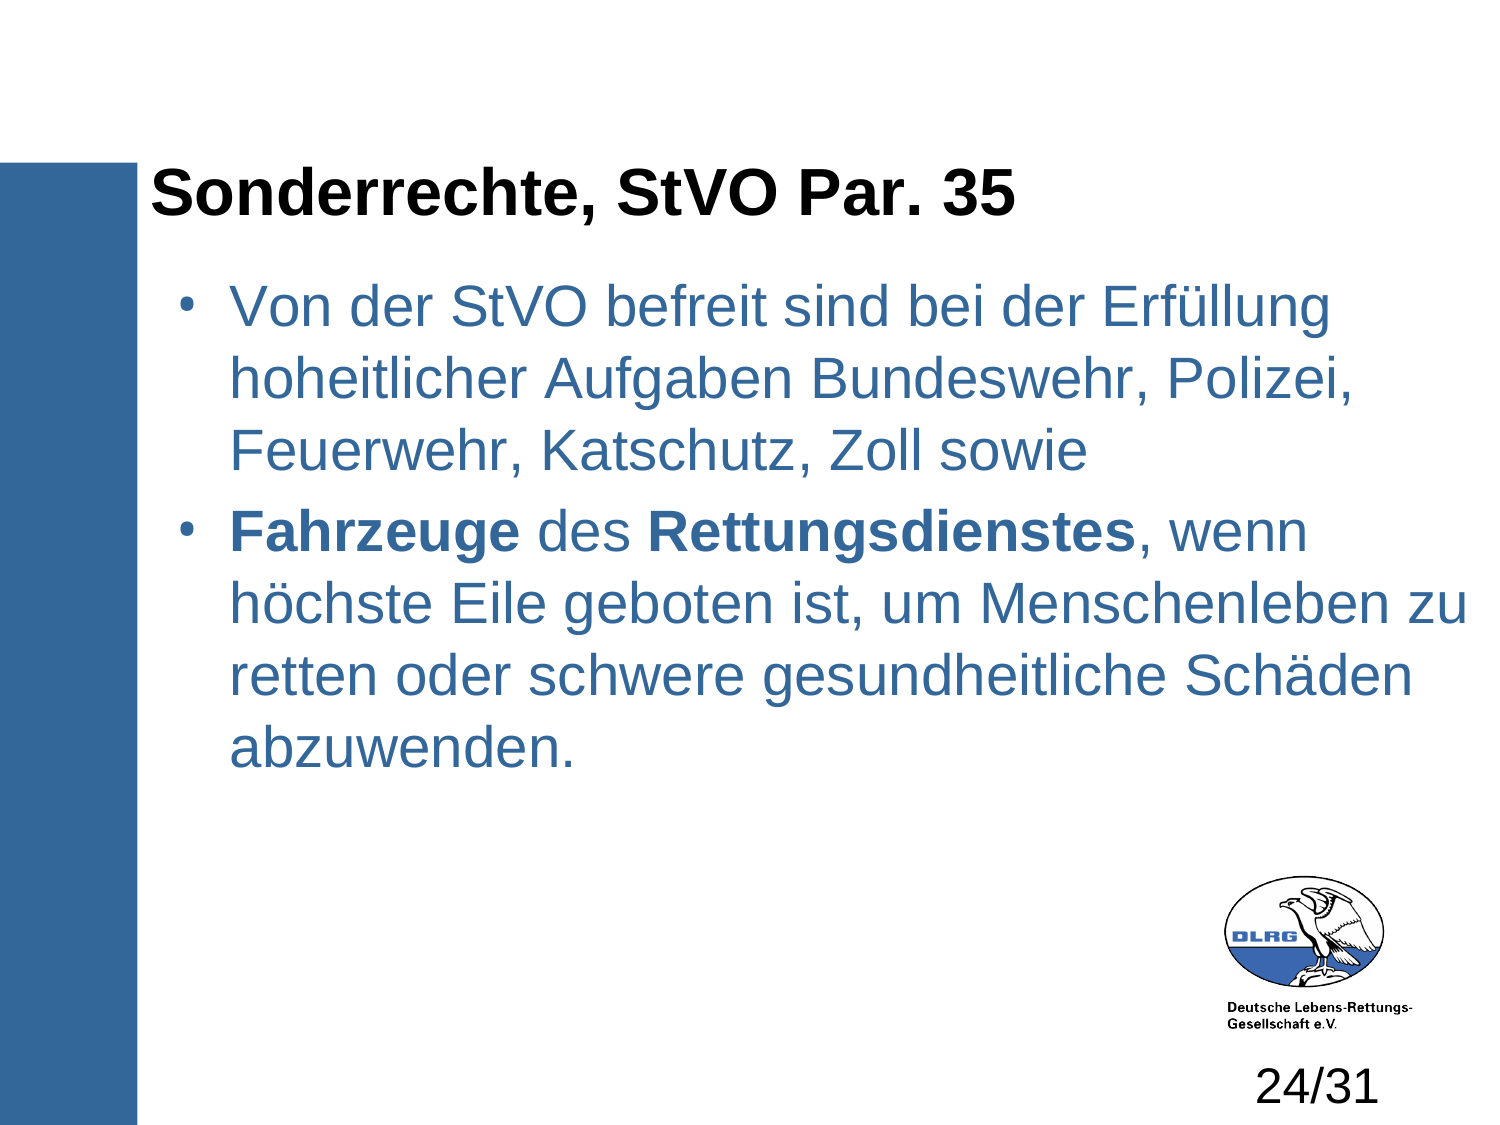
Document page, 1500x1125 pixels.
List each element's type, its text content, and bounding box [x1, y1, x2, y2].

title Sonderrechte, StVO Par. 35 [150, 100, 1423, 286]
text_box Von der StVO befreit sind bei der Erfüllung hoheitlicher Aufgaben Bundeswehr, Polizei, Feuerwehr, Katschutz, Zoll sowie Fahrzeuge des Rettungsdienstes, wenn höchste Eile geboten ist, um Menschenleben zu retten oder schwere gesundheitliche Schäden abzuwenden. [176, 265, 1477, 1045]
text_box 24/31 [1240, 1062, 1395, 1120]
